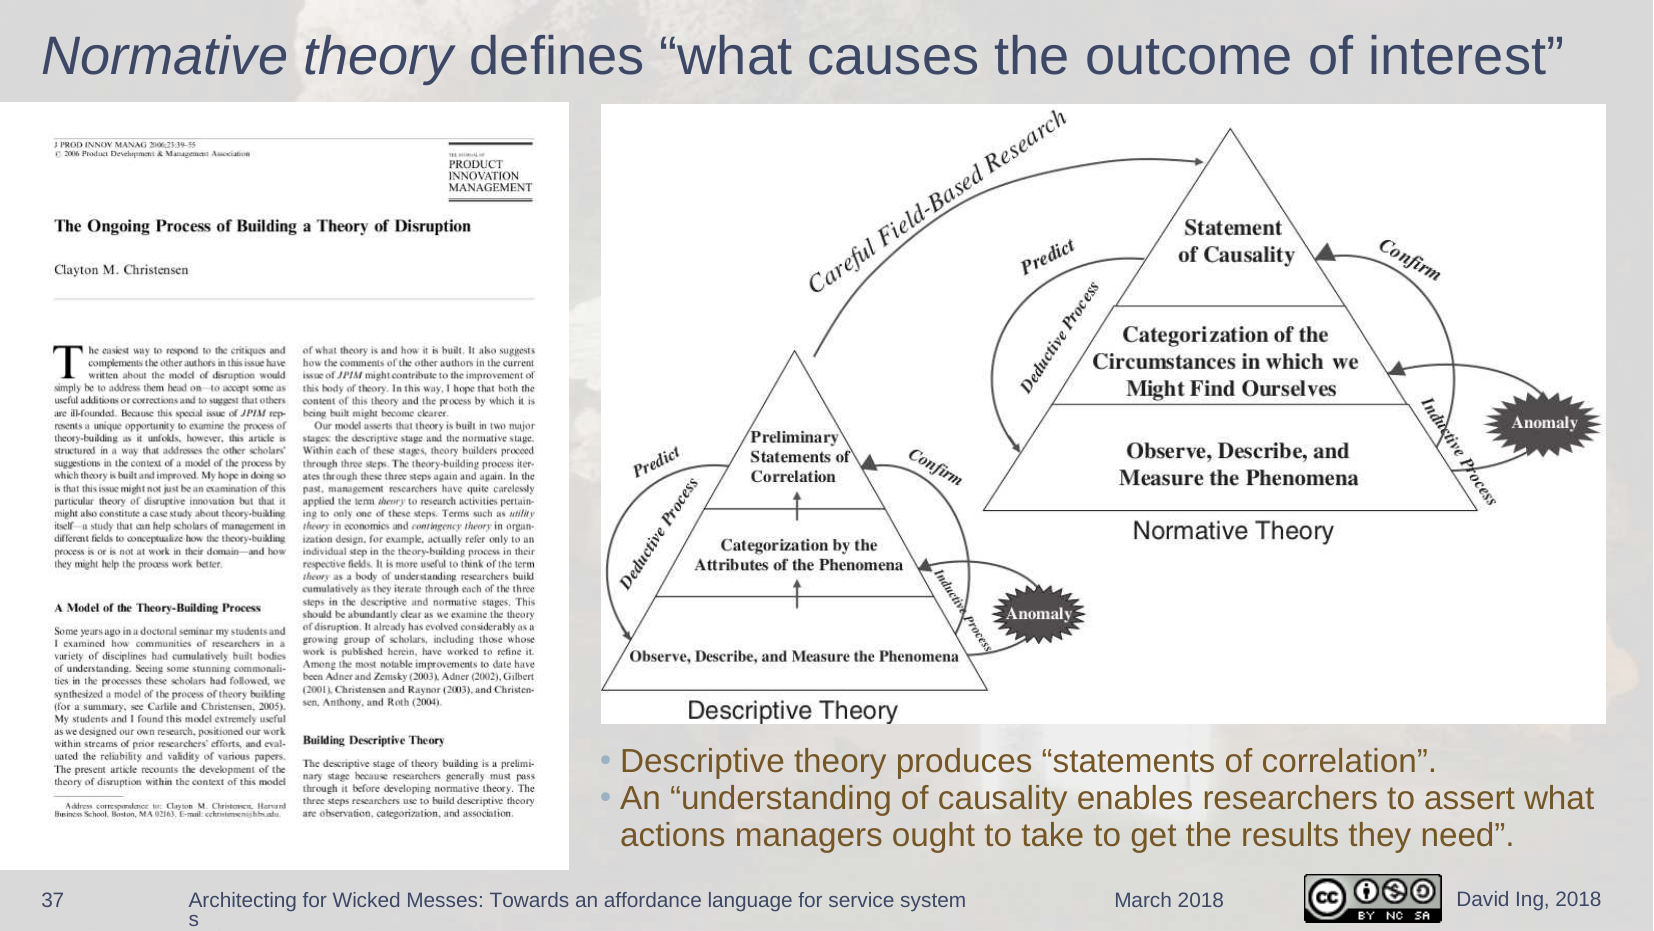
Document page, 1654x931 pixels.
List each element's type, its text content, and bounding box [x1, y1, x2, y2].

picture [0, 102, 569, 870]
picture [1304, 874, 1442, 923]
text_box Solving for the optimal Problem solution involves analysis, research employing quantitative methods seeking optimal outcomes. Unfortunately, as conditions change, problems frequently do not remain solved or resolved but reappear, and usually in more complex forms. Furthermore, every solution and resolution generates new problems, ones that tend to be more complex than the ones solved or resolved. [0, 0, 1653, 931]
text_box Descriptive theory produces “statements of correlation”. An “understanding of causality enables researchers to assert what actions managers ought to take to get the results they need”. [584, 735, 1631, 861]
title Normative theory defines “what causes the outcome of interest” [41, 30, 1613, 126]
picture [601, 104, 1606, 724]
